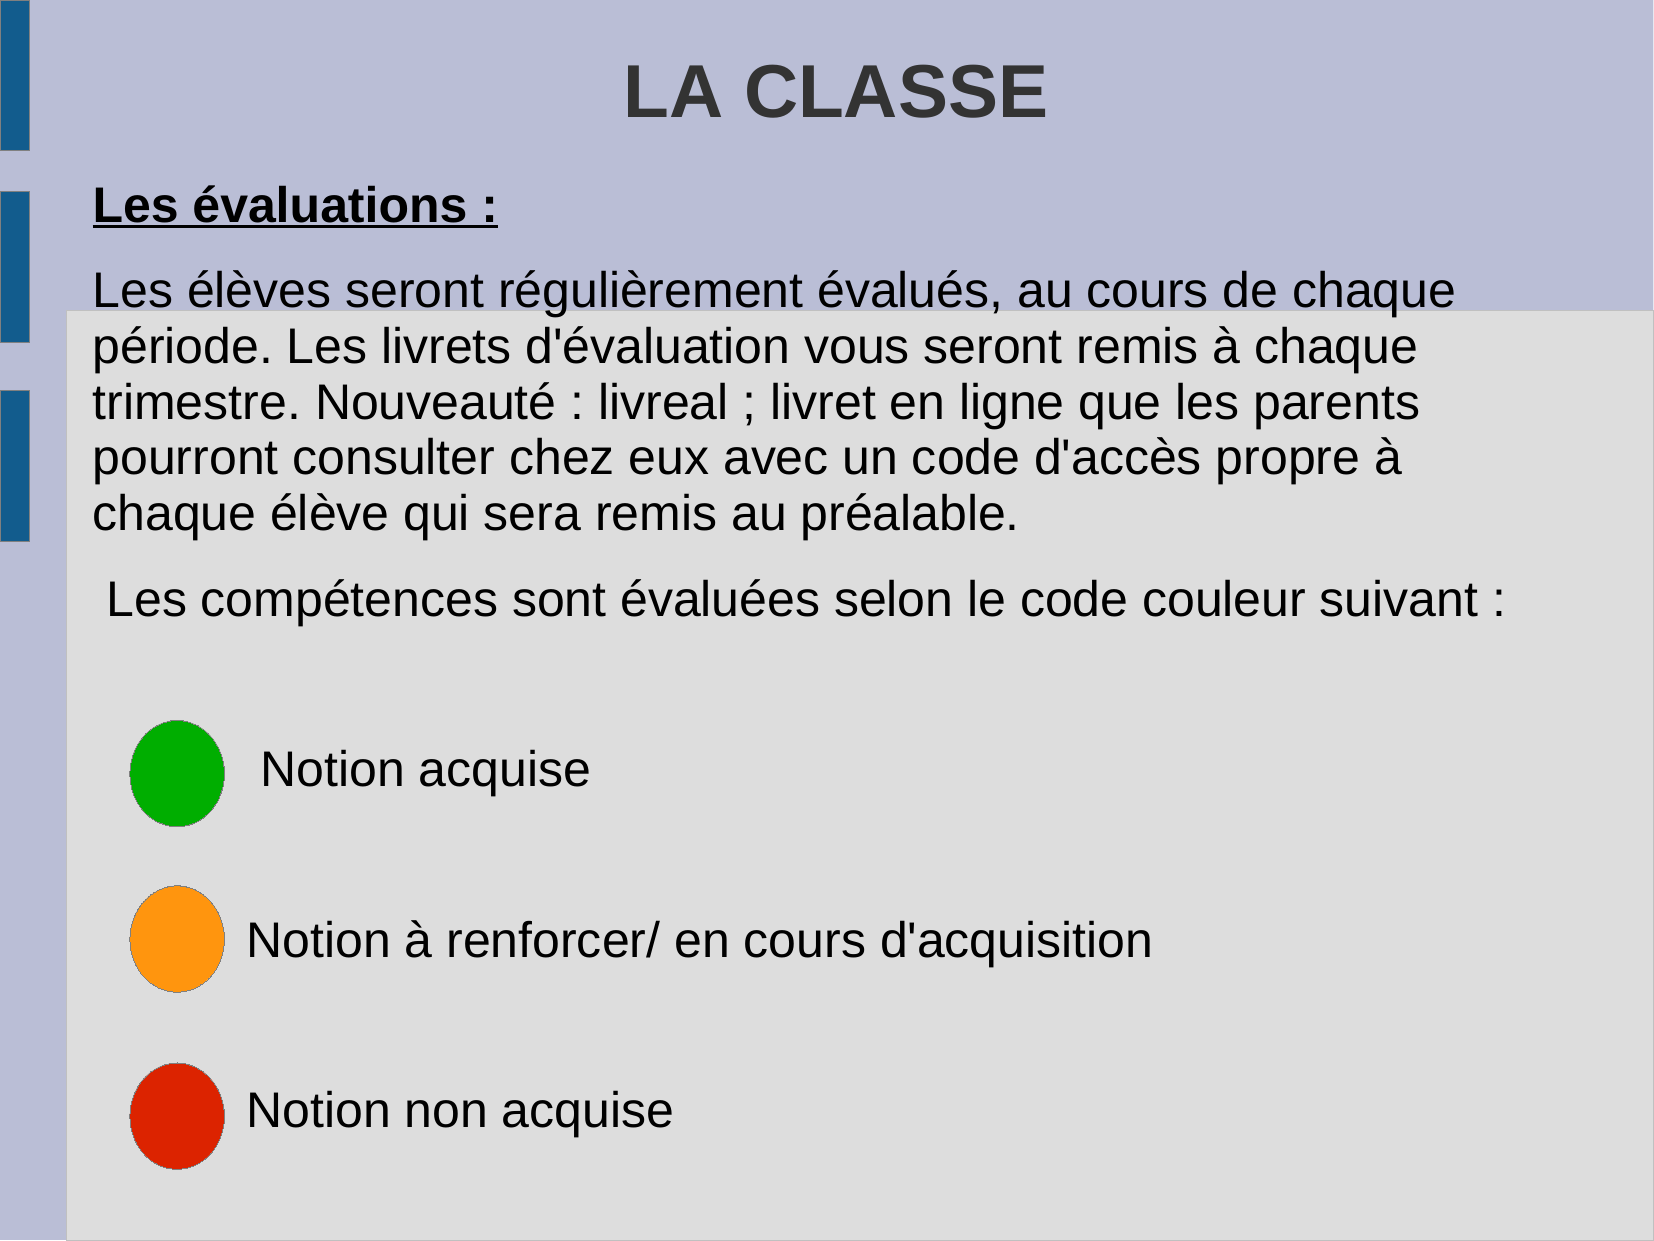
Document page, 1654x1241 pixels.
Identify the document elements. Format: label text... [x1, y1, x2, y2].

text_box [129, 1062, 225, 1170]
text_box [129, 720, 225, 827]
text_box [129, 885, 225, 993]
title LA CLASSE [129, 0, 1542, 177]
list Les évaluations : Les élèves seront régulièrement évalués, au cours de chaque période. Les livrets d'évaluation vous seront remis à chaque trimestre. Nouveauté : livreal ; livret en ligne que les parents pourront consulter chez eux avec un code d'accès propre à chaque élève qui sera remis au préalable. Les compétences sont évaluées selon le code couleur suivant : Notion acquise Notion à renforcer/ en cours d'acquisition Notion non acquise [92, 177, 1542, 1241]
